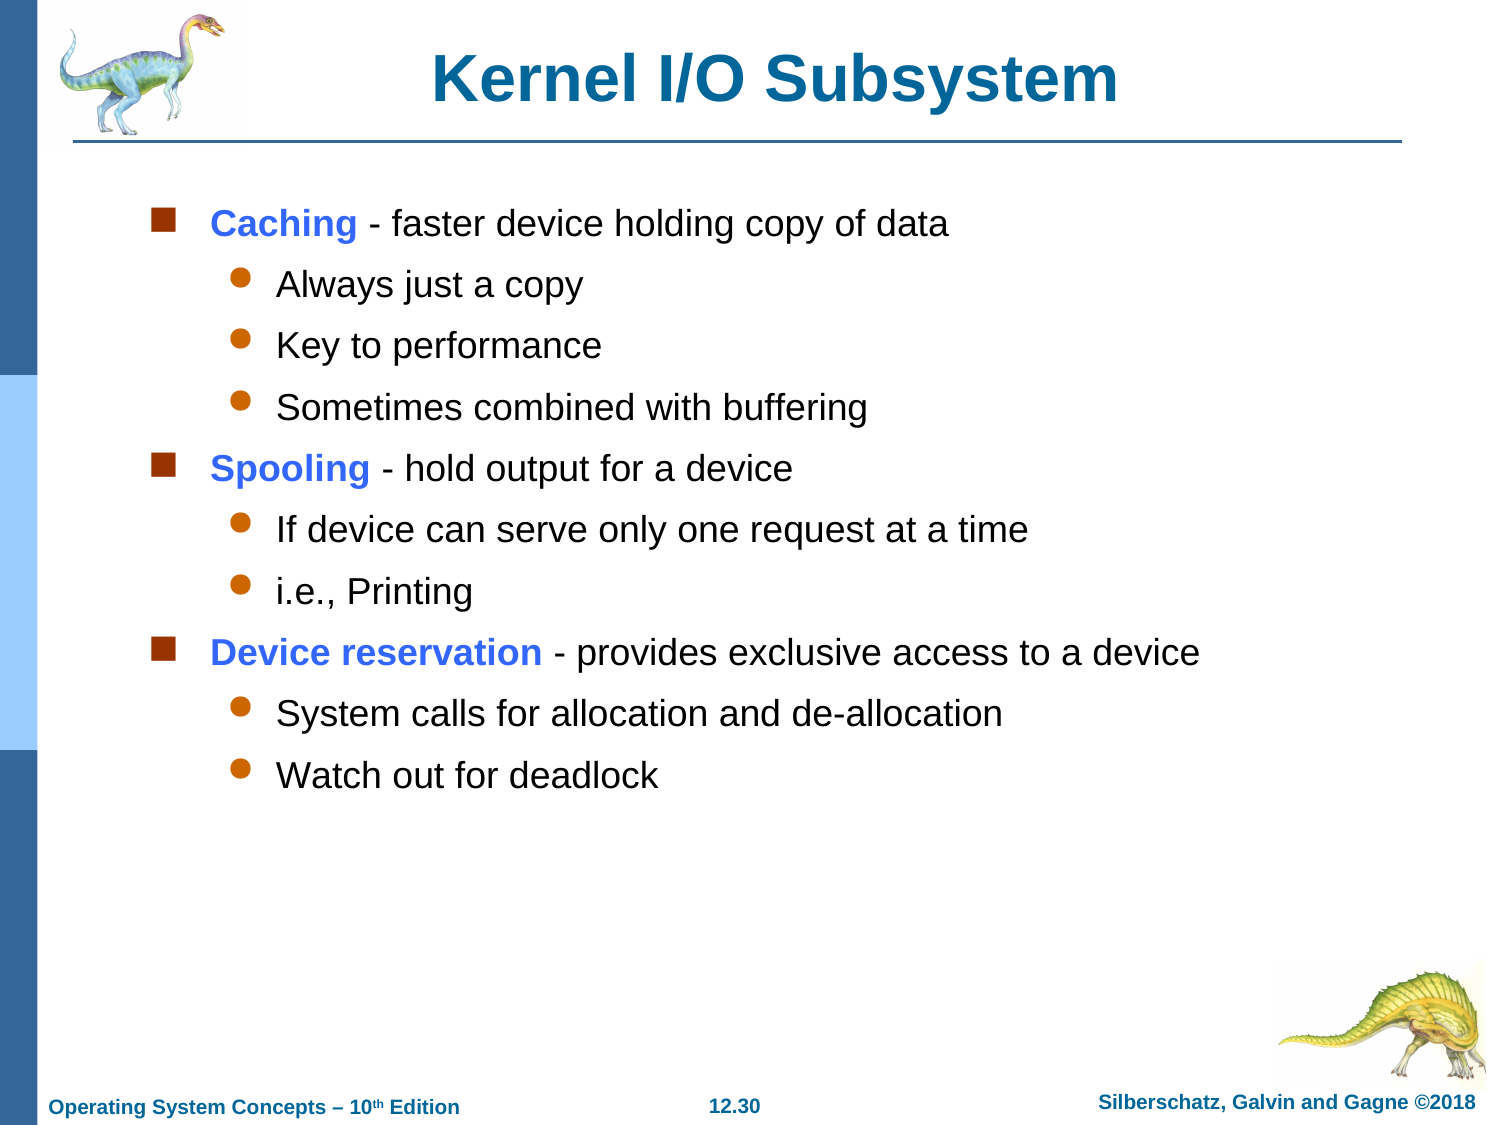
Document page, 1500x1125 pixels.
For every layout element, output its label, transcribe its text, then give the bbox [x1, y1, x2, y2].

picture [1275, 959, 1486, 1090]
picture [1415, 1094, 1423, 1099]
title Kernel I/O Subsystem [127, 27, 1425, 123]
picture [46, 0, 243, 149]
list Caching - faster device holding copy of data Always just a copy Key to performance Sometimes combined with buffering Spooling - hold output for a device If device can serve only one request at a time i.e., Printing Device reservation - provides exclusive access to a device System calls for allocation and de-allocation Watch out for deadlock [139, 191, 1386, 935]
